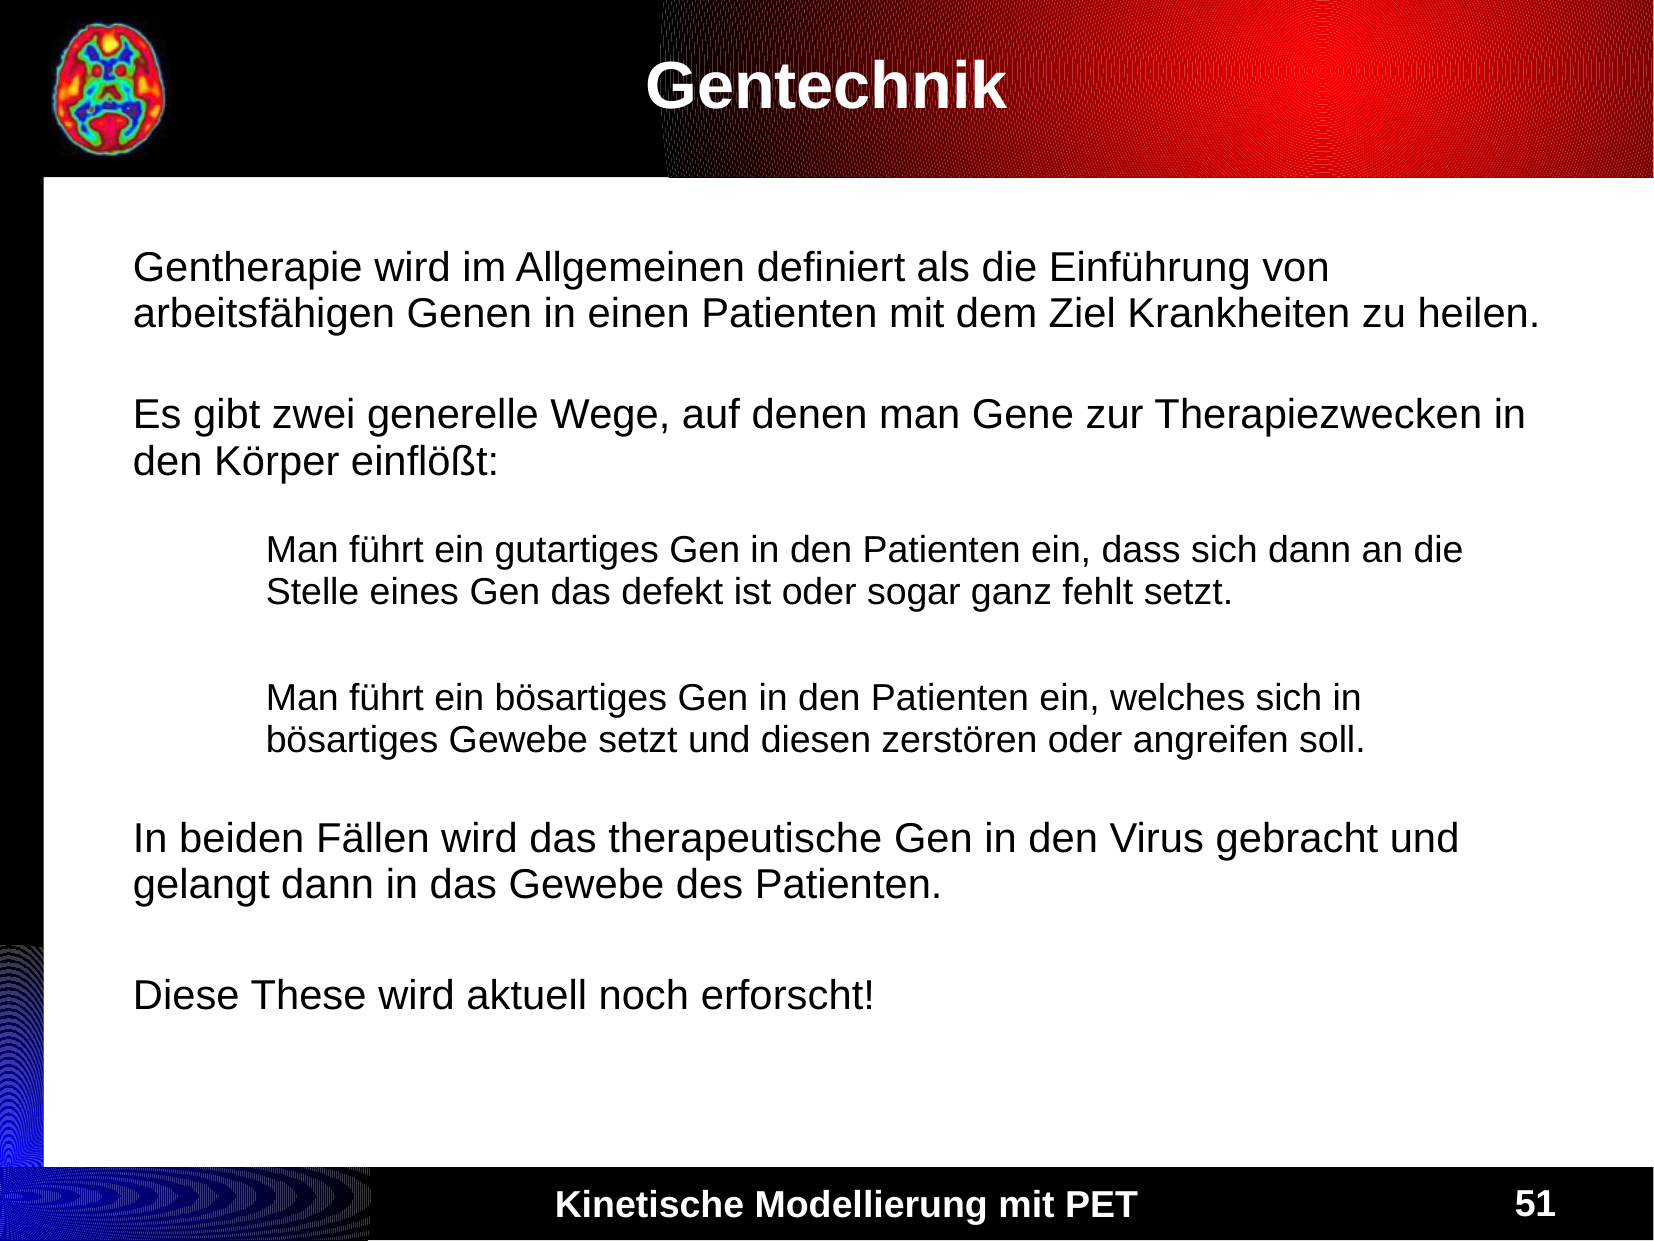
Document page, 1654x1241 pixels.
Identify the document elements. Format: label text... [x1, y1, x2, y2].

text_box Kinetische Modellierung mit PET [512, 1176, 1182, 1235]
text_box Es gibt zwei generelle Wege, auf denen man Gene zur Therapiezwecken in den Körper einflößt: [118, 383, 1595, 493]
text_box Man führt ein bösartiges Gen in den Patienten ein, welches sich in bösartiges Gewebe setzt und diesen zerstören oder angreifen soll. [177, 668, 1536, 768]
text_box 55 [1422, 1175, 1649, 1234]
title Gentechnik [115, 11, 1539, 160]
text_box Gentherapie wird im Allgemeinen definiert als die Einführung von arbeitsfähigen Genen in einen Patienten mit dem Ziel Krankheiten zu heilen. [118, 236, 1595, 345]
picture [51, 17, 115, 160]
text_box Man führt ein gutartiges Gen in den Patienten ein, dass sich dann an die Stelle eines Gen das defekt ist oder sogar ganz fehlt setzt. [177, 521, 1536, 621]
text_box In beiden Fällen wird das therapeutische Gen in den Virus gebracht und gelangt dann in das Gewebe des Patienten. [118, 806, 1595, 916]
text_box Diese These wird aktuell noch erforscht! [118, 964, 1595, 1027]
text_box [0, 0, 1654, 1241]
